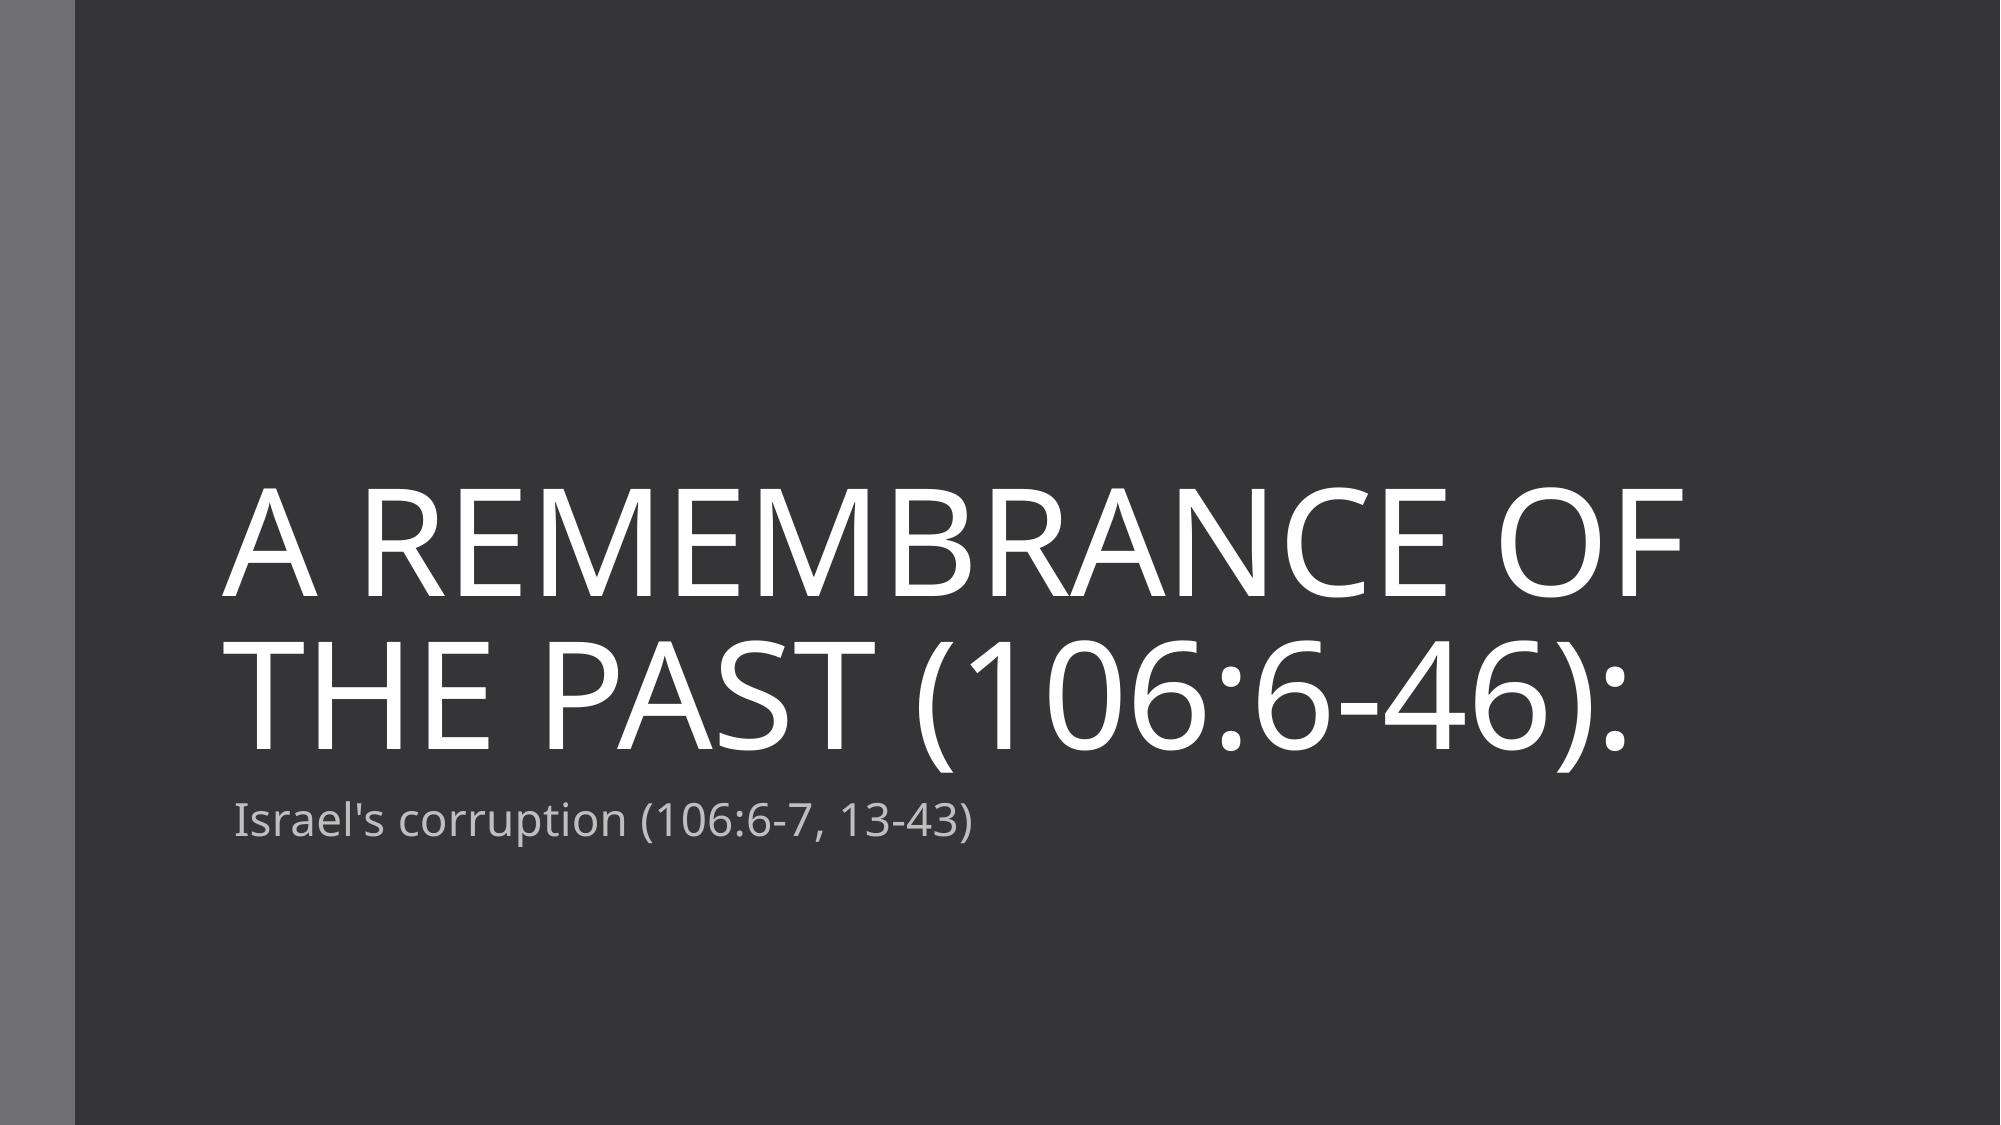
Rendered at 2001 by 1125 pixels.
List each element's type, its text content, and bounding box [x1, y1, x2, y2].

subtitle Israel's corruption (106:6-7, 13-43) [206, 787, 1752, 1066]
title A REMEMBRANCE OF THE PAST (106:6-46): [206, 124, 1752, 787]
